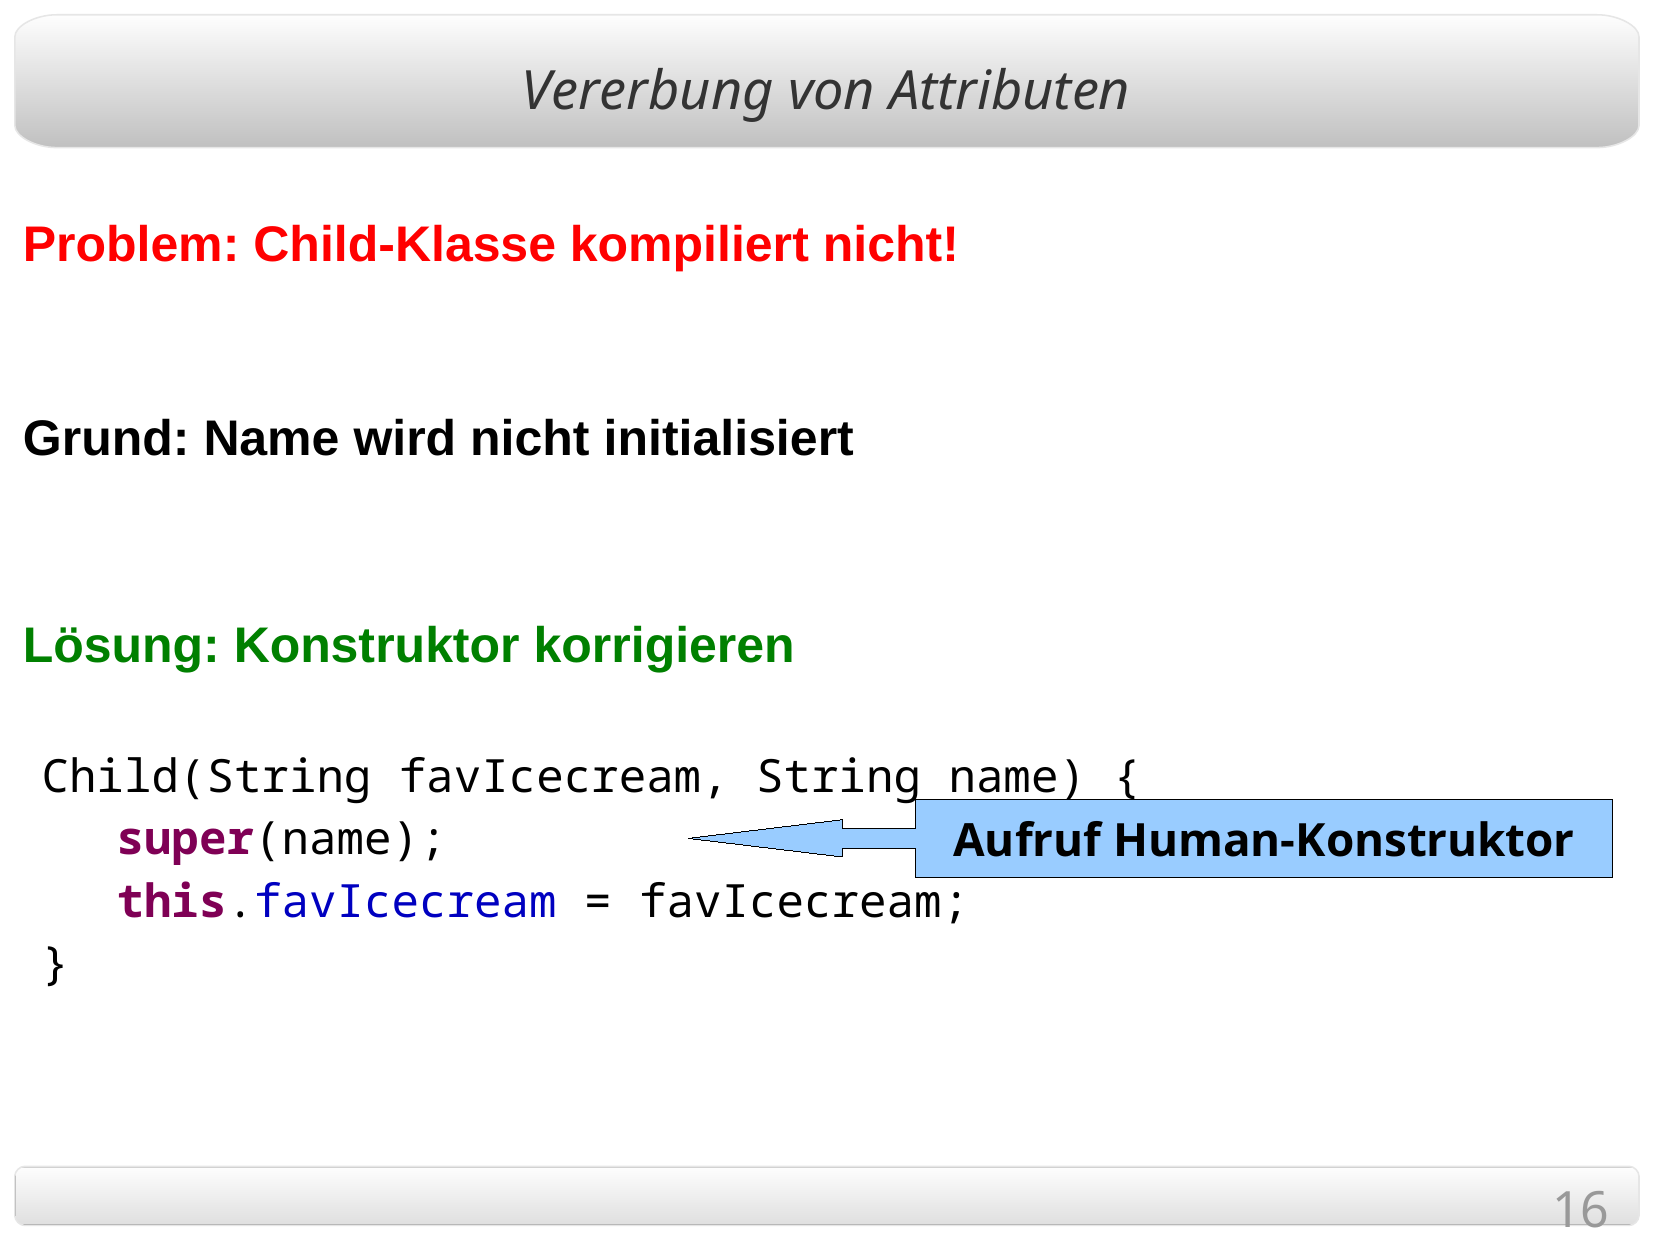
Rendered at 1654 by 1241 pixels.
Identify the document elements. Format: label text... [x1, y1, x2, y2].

text_box Problem: Child-Klasse kompiliert nicht! [22, 215, 961, 274]
text_box Child(String favIcecream, String name) { super(name); this.favIcecream = favIcecream; } [41, 742, 1409, 990]
text_box Grund: Name wird nicht initialisiert [22, 410, 901, 488]
text_box Lösung: Konstruktor korrigieren [22, 617, 796, 675]
title Vererbung von Attributen [29, 36, 1624, 140]
text_box Aufruf Human-Konstruktor [1409, 799, 1613, 878]
